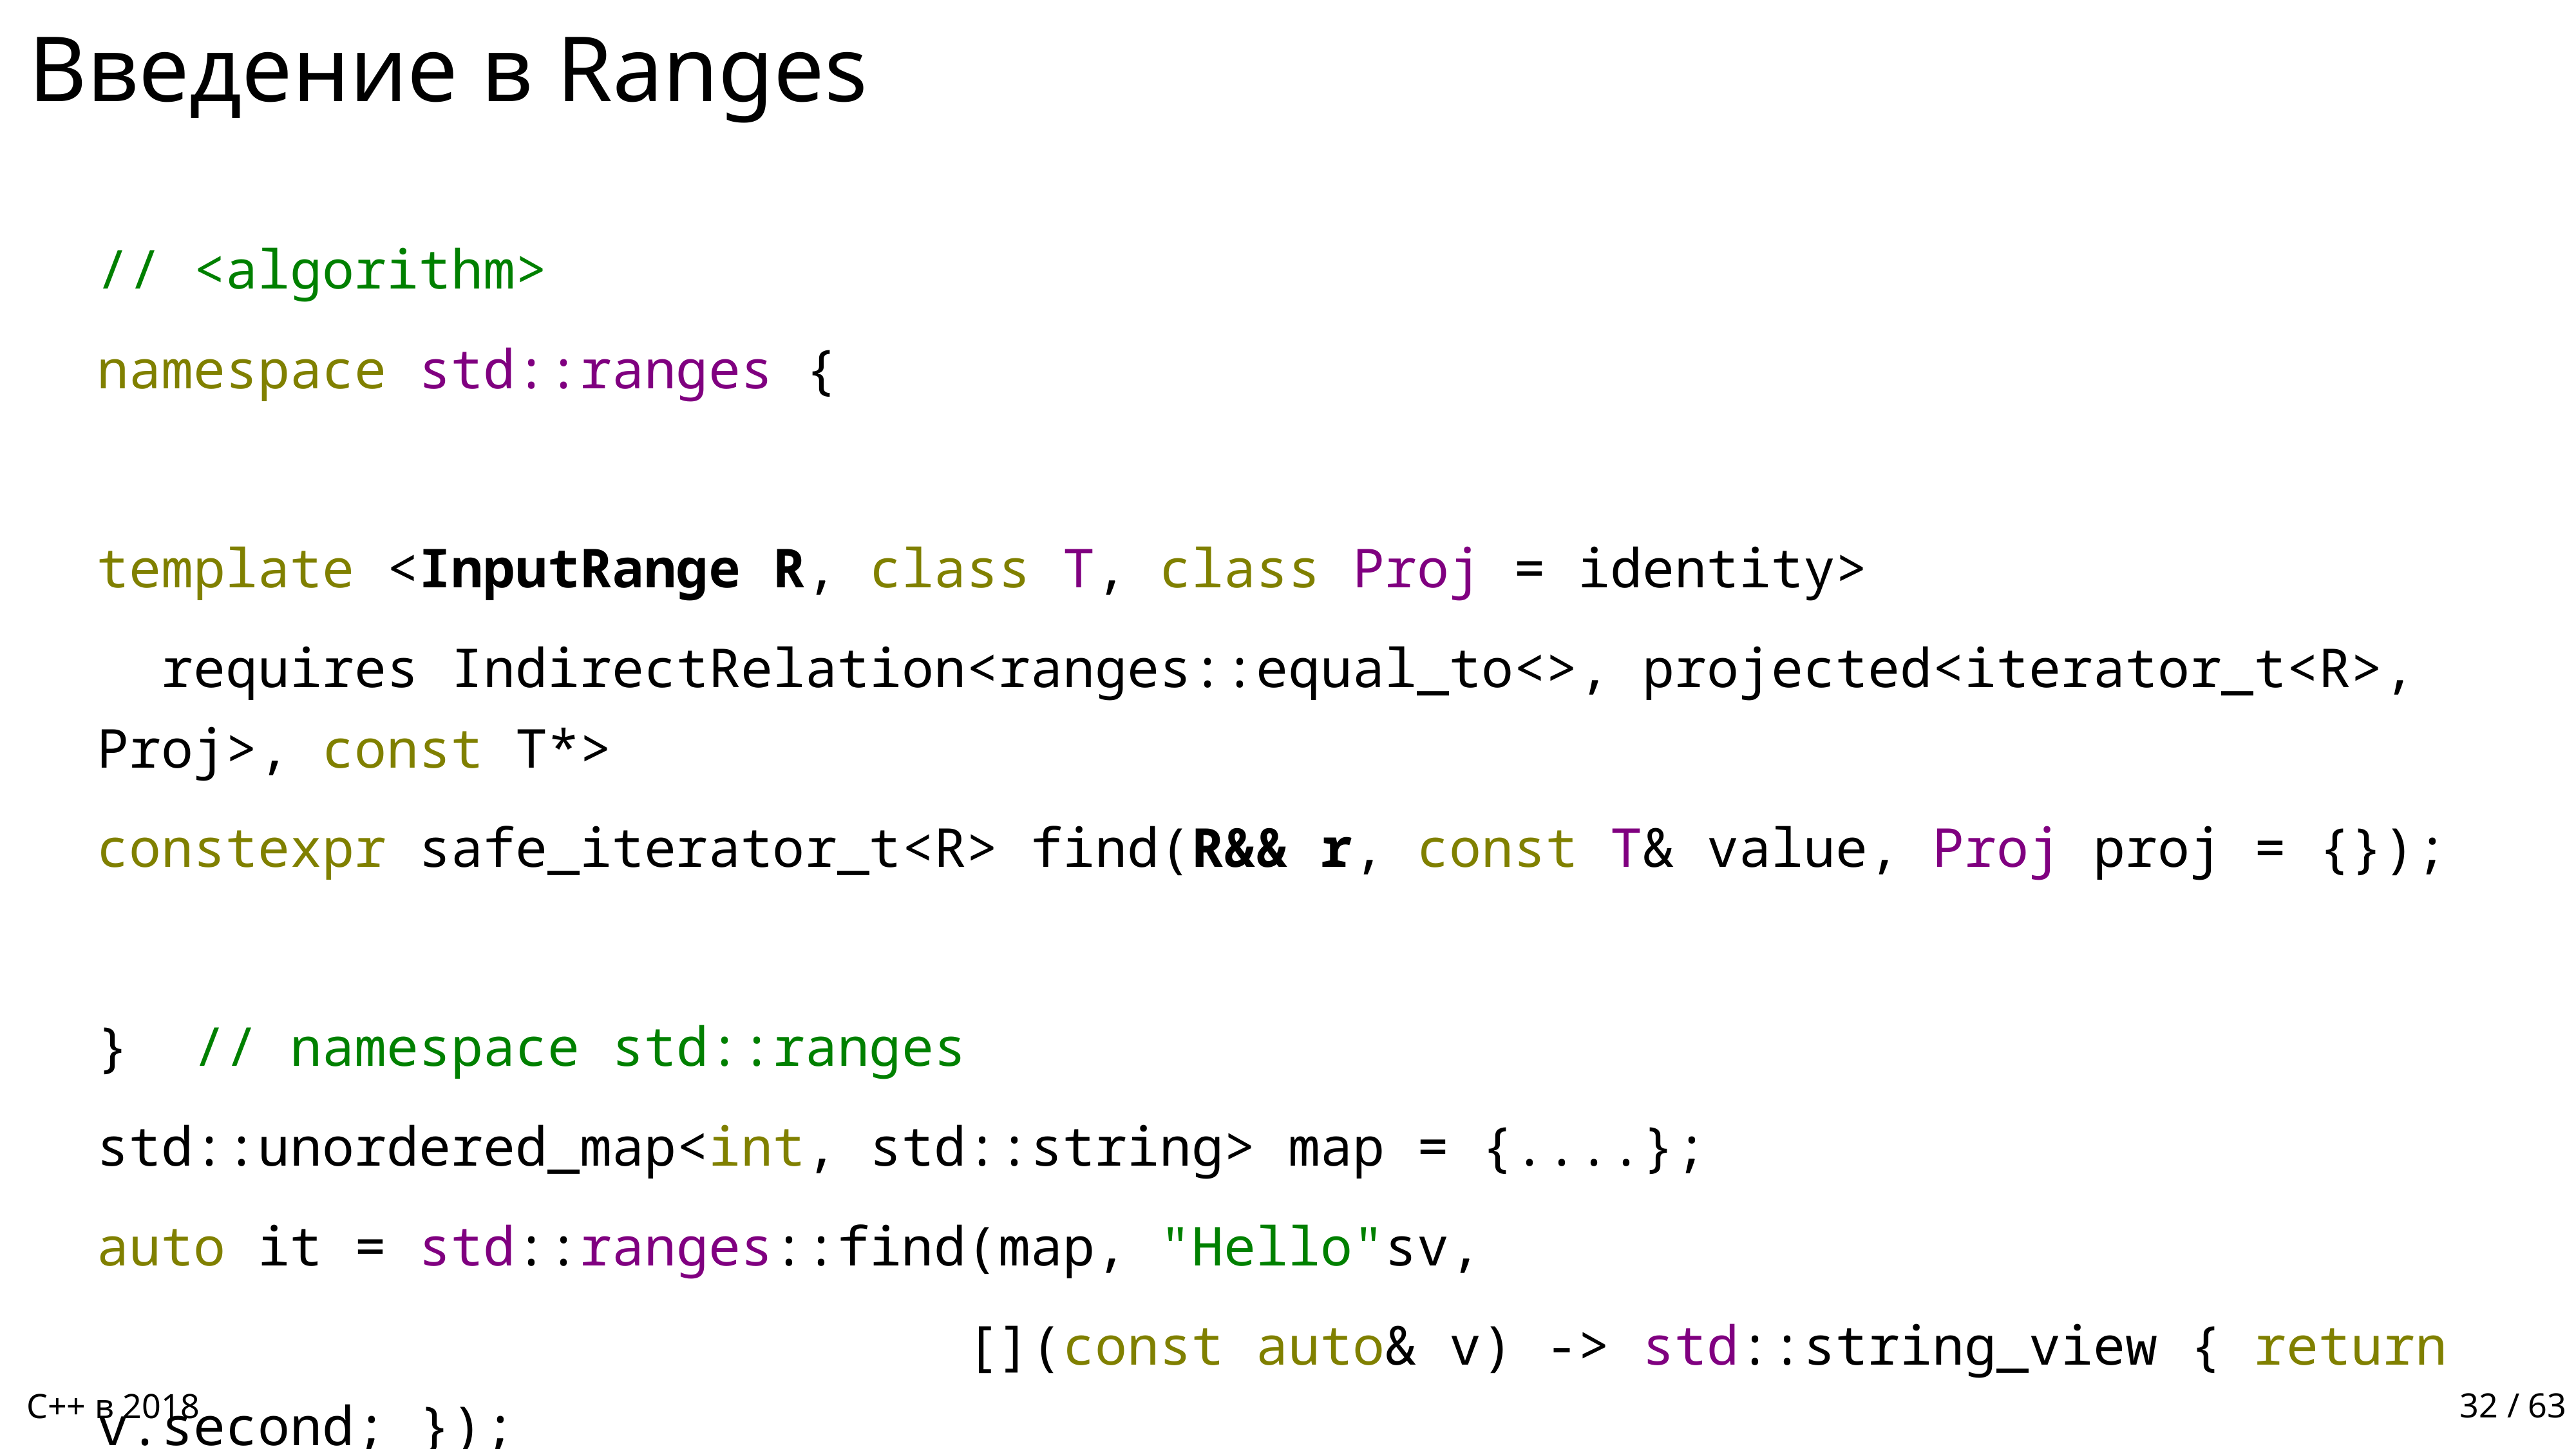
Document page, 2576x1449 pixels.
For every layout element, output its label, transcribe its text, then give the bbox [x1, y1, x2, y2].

list <number> / 63 [1479, 1376, 2576, 1431]
list C++ в 2018 [17, 1376, 1114, 1431]
list // <algorithm> namespace std::ranges { template <InputRange R, class T, class Proj = identity> requires IndirectRelation<ranges::equal_to<>, projected<iterator_t<R>, Proj>, const T*> constexpr safe_iterator_t<R> find(R&& r, const T& value, Proj proj = {}); } // namespace std::ranges std::unordered_map<int, std::string> map = {....}; auto it = std::ranges::find(map, "Hello"sv, [](const auto& v) -> std::string_view { return v.second; }); [87, 214, 2551, 1382]
title Введение в Ranges [19, 19, 2551, 155]
